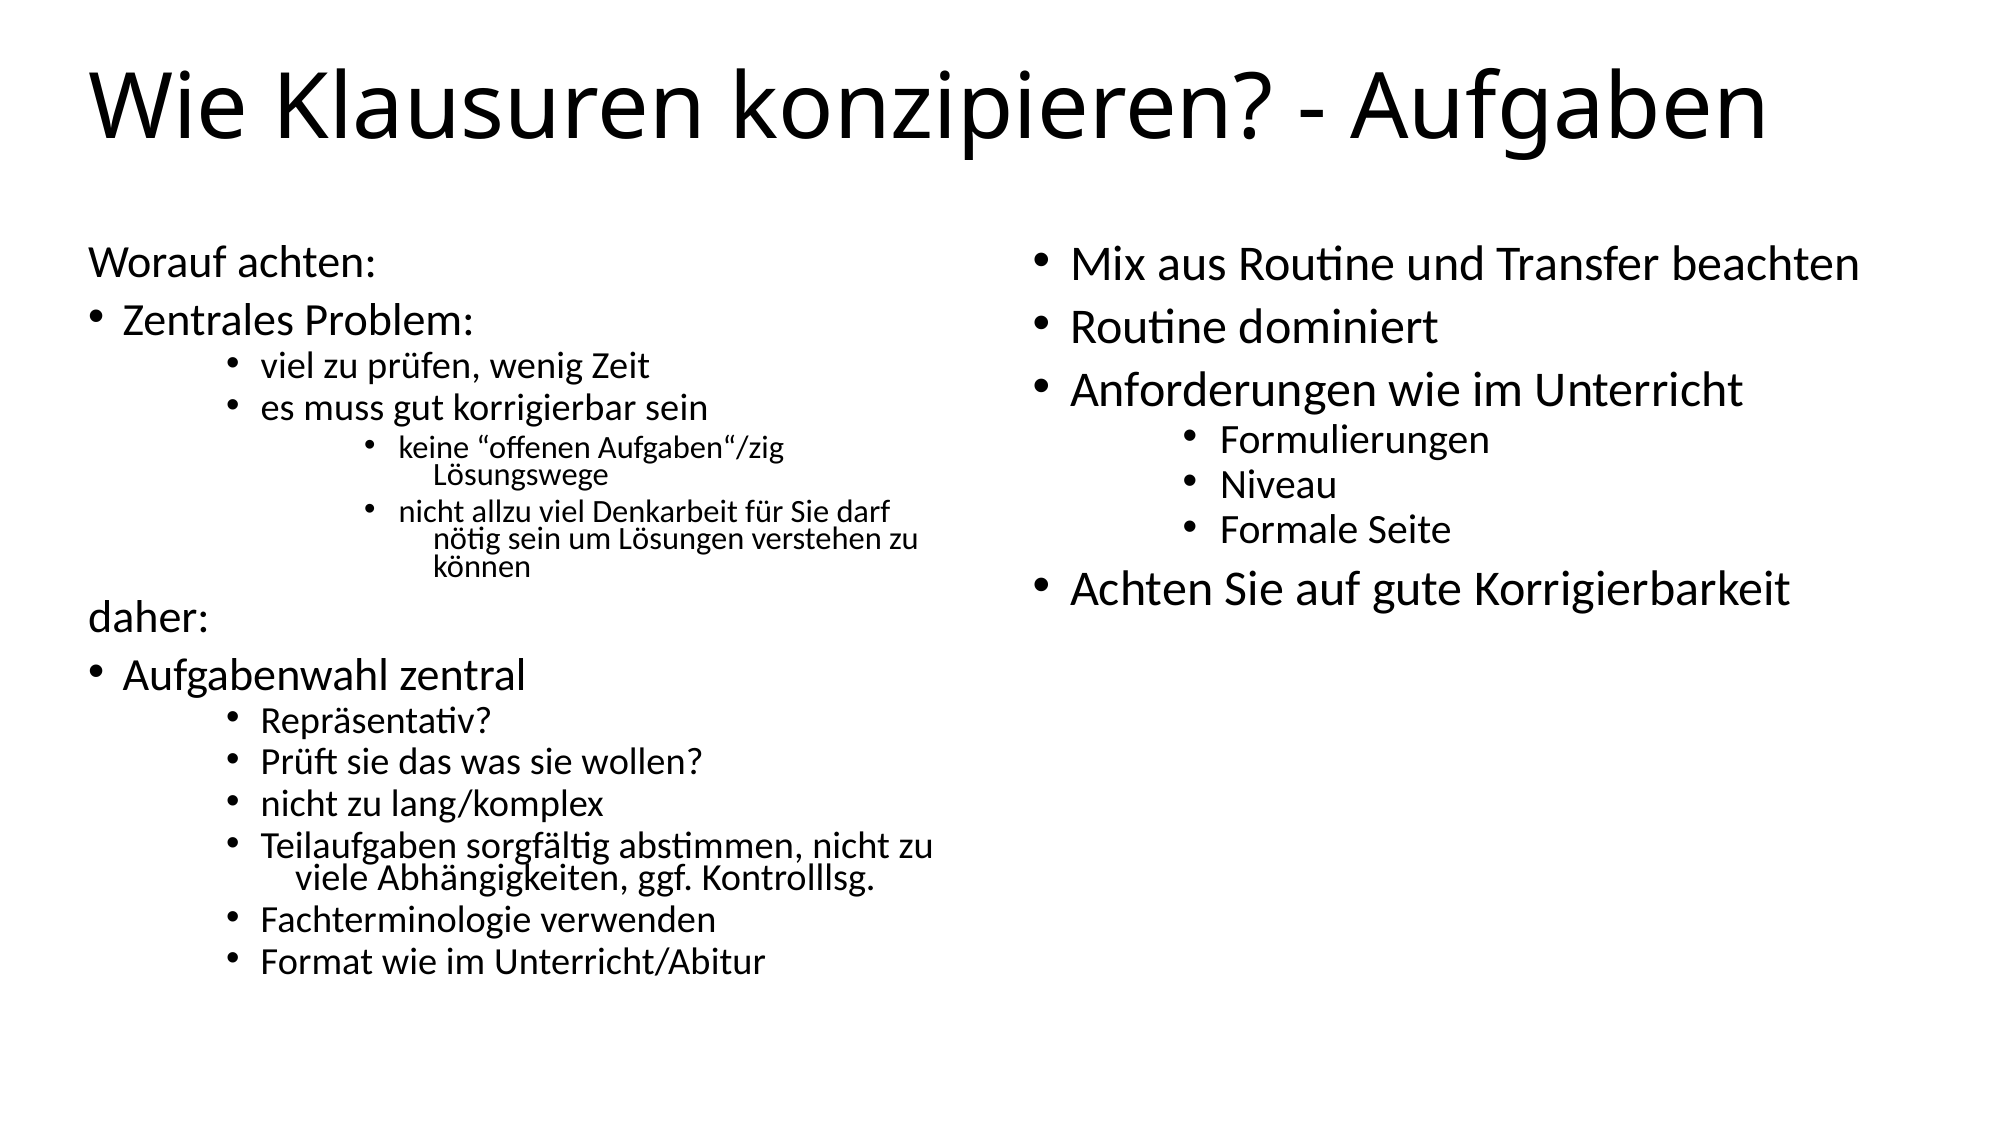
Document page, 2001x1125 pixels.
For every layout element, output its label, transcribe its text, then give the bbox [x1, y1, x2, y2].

list Mix aus Routine und Transfer beachten Routine dominiert Anforderungen wie im Unterricht Formulierungen Niveau Formale Seite Achten Sie auf gute Korrigierbarkeit [1017, 239, 1984, 1003]
list Worauf achten: Zentrales Problem: viel zu prüfen, wenig Zeit es muss gut korrigierbar sein keine “offenen Aufgaben“/zig Lösungswege nicht allzu viel Denkarbeit für Sie darf nötig sein um Lösungen verstehen zu können daher: Aufgabenwahl zentral Repräsentativ? Prüft sie das was sie wollen? nicht zu lang/komplex Teilaufgaben sorgfältig abstimmen, nicht zu viele Abhängigkeiten, ggf. Kontrolllsg. Fachterminologie verwenden Format wie im Unterricht/Abitur [73, 239, 952, 1003]
title Wie Klausuren konzipieren? - Aufgaben [73, 0, 1984, 218]
